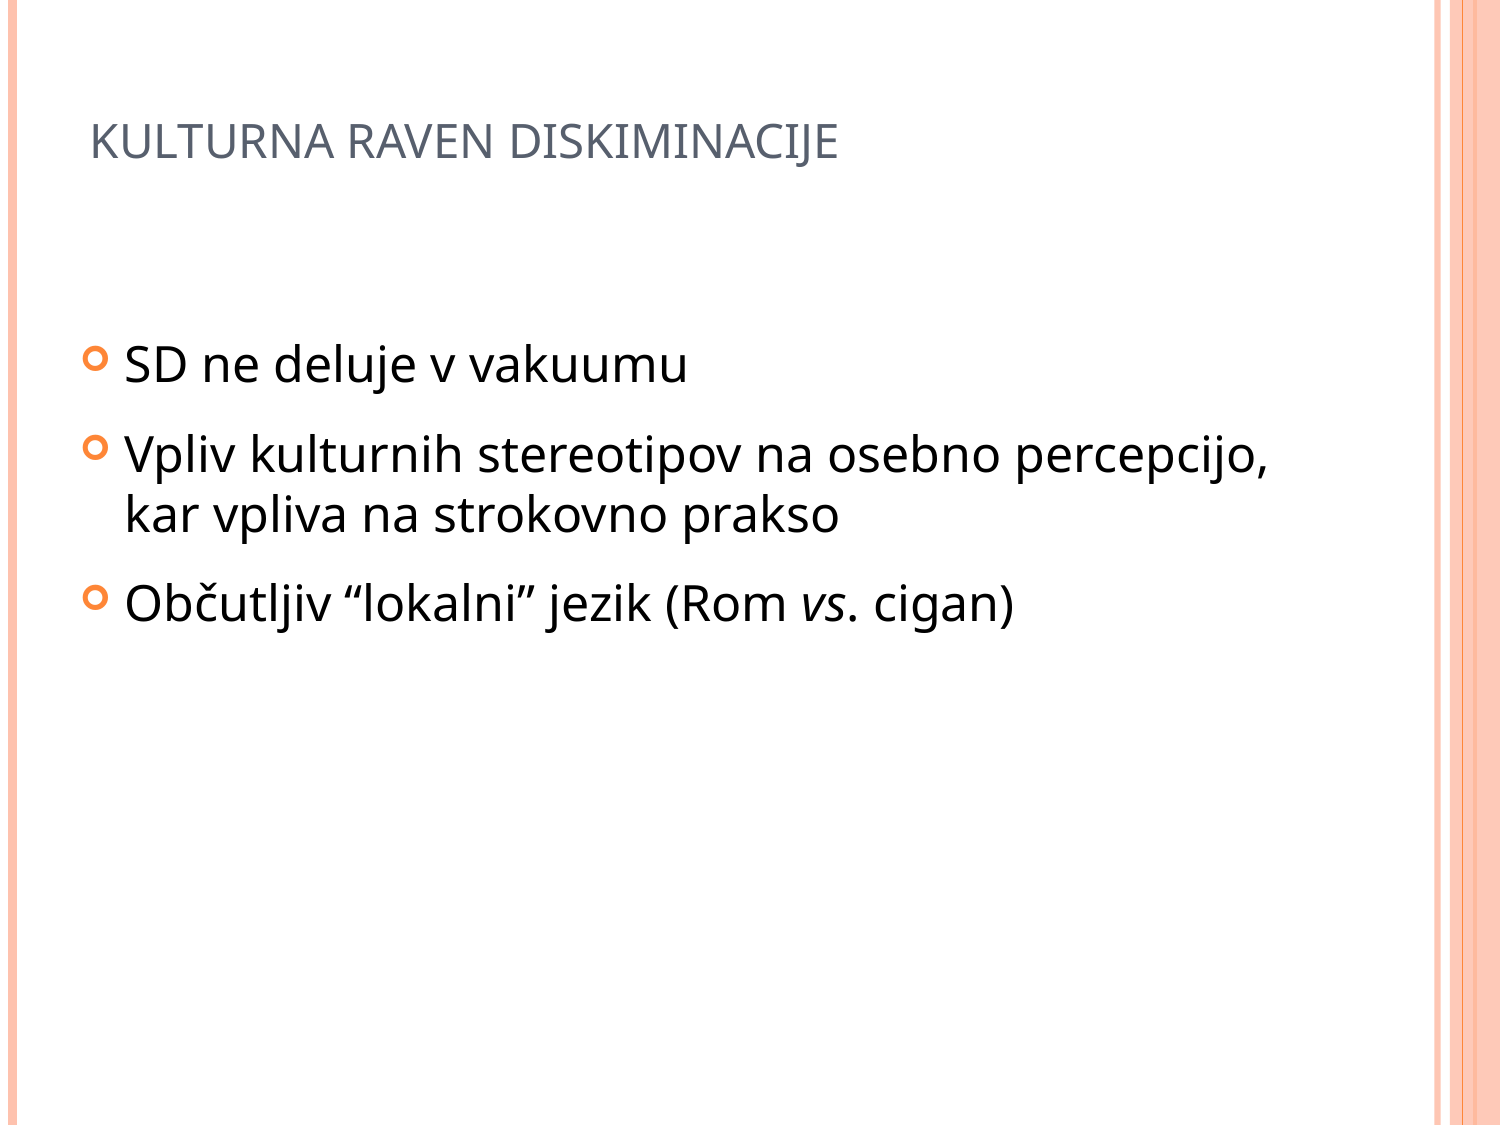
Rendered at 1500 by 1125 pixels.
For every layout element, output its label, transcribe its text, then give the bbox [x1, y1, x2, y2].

list SD ne deluje v vakuumu Vpliv kulturnih stereotipov na osebno percepcijo, kar vpliva na strokovno prakso Občutljiv “lokalni” jezik (Rom vs. cigan) [64, 325, 1290, 1125]
title KULTURNA RAVEN DISKIMINACIJE [75, 45, 1300, 233]
